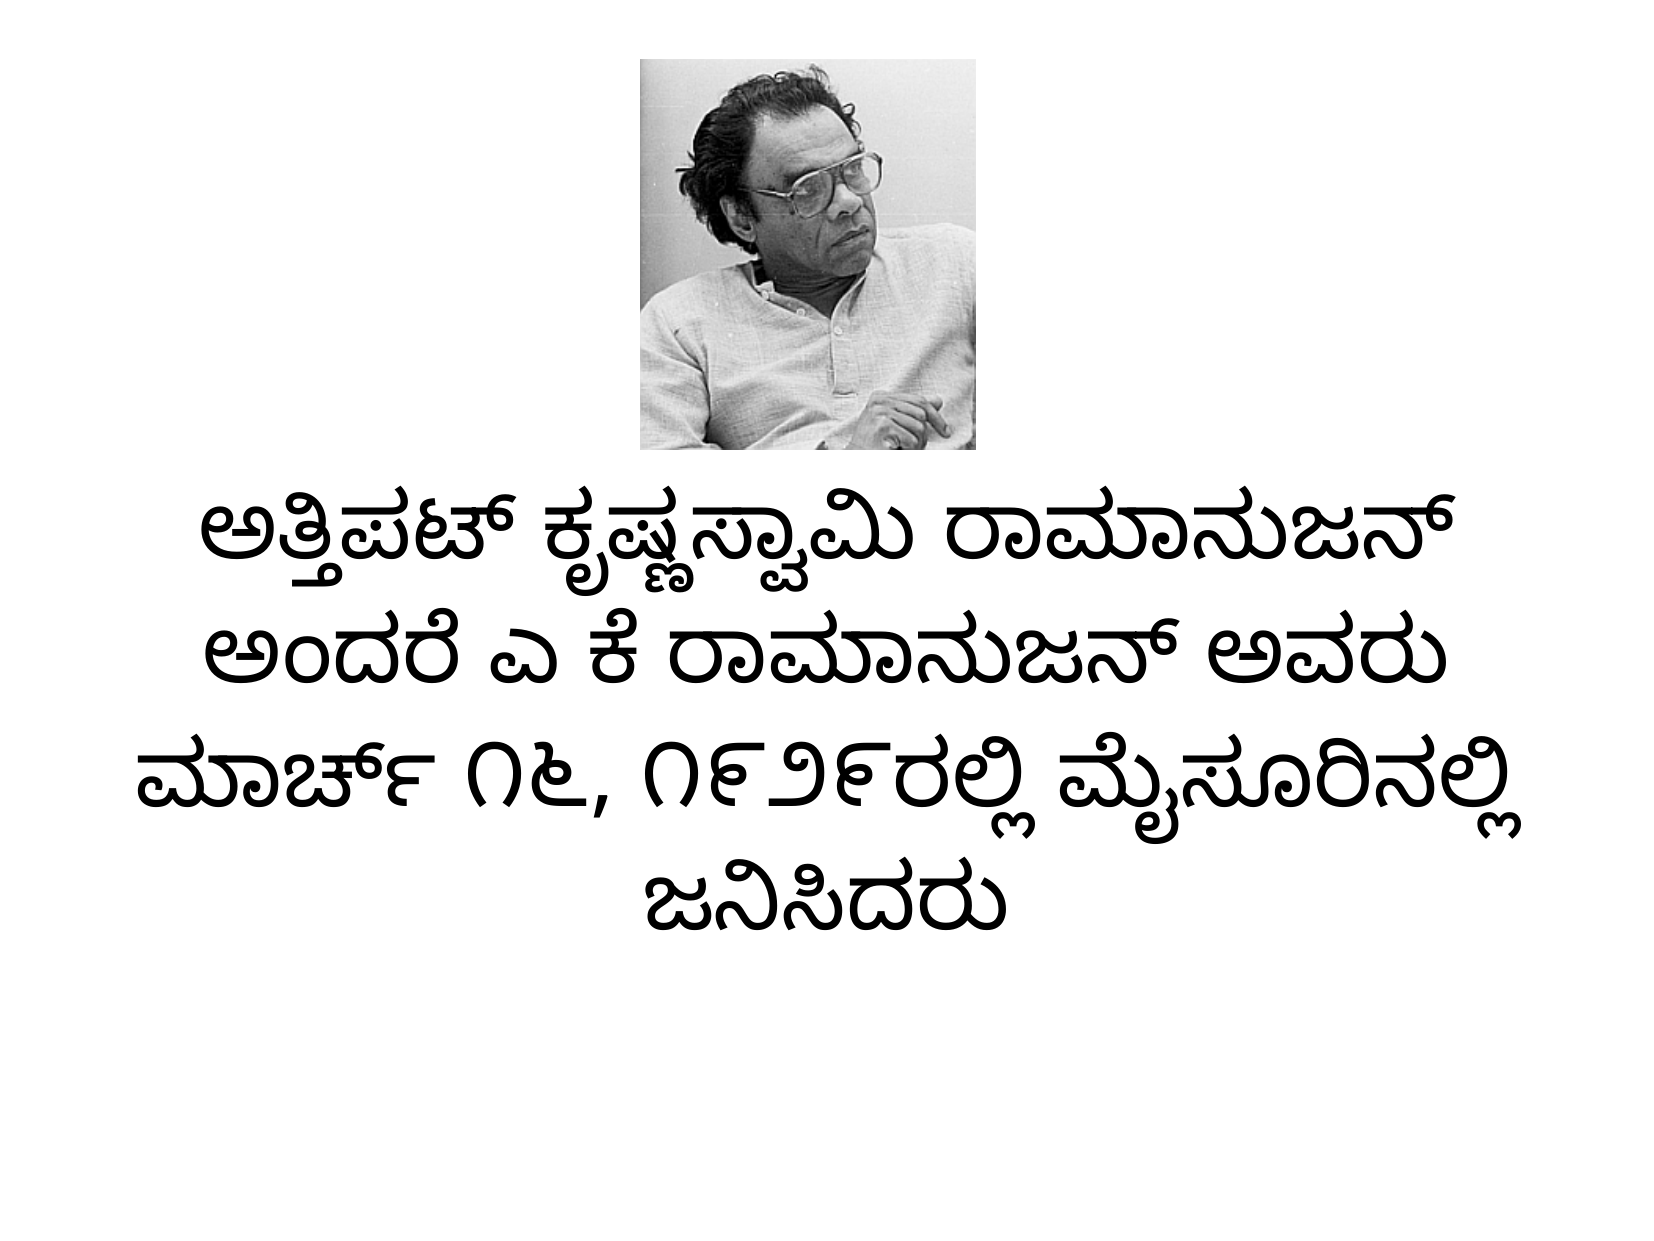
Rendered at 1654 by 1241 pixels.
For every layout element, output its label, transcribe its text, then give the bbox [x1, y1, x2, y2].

title ಅತ್ತಿಪಟ್ ಕೃಷ್ಣಸ್ವಾಮಿ ರಾಮಾನುಜನ್ ಅಂದರೆ ಎ ಕೆ ರಾಮಾನುಜನ್‌ ಅವರು ಮಾರ್ಚ್ ೧೬, ೧೯೨೯ರಲ್ಲಿ ಮೈಸೂರಿನಲ್ಲಿ ಜನಿಸಿದರು [82, 484, 1571, 980]
picture [640, 59, 976, 451]
